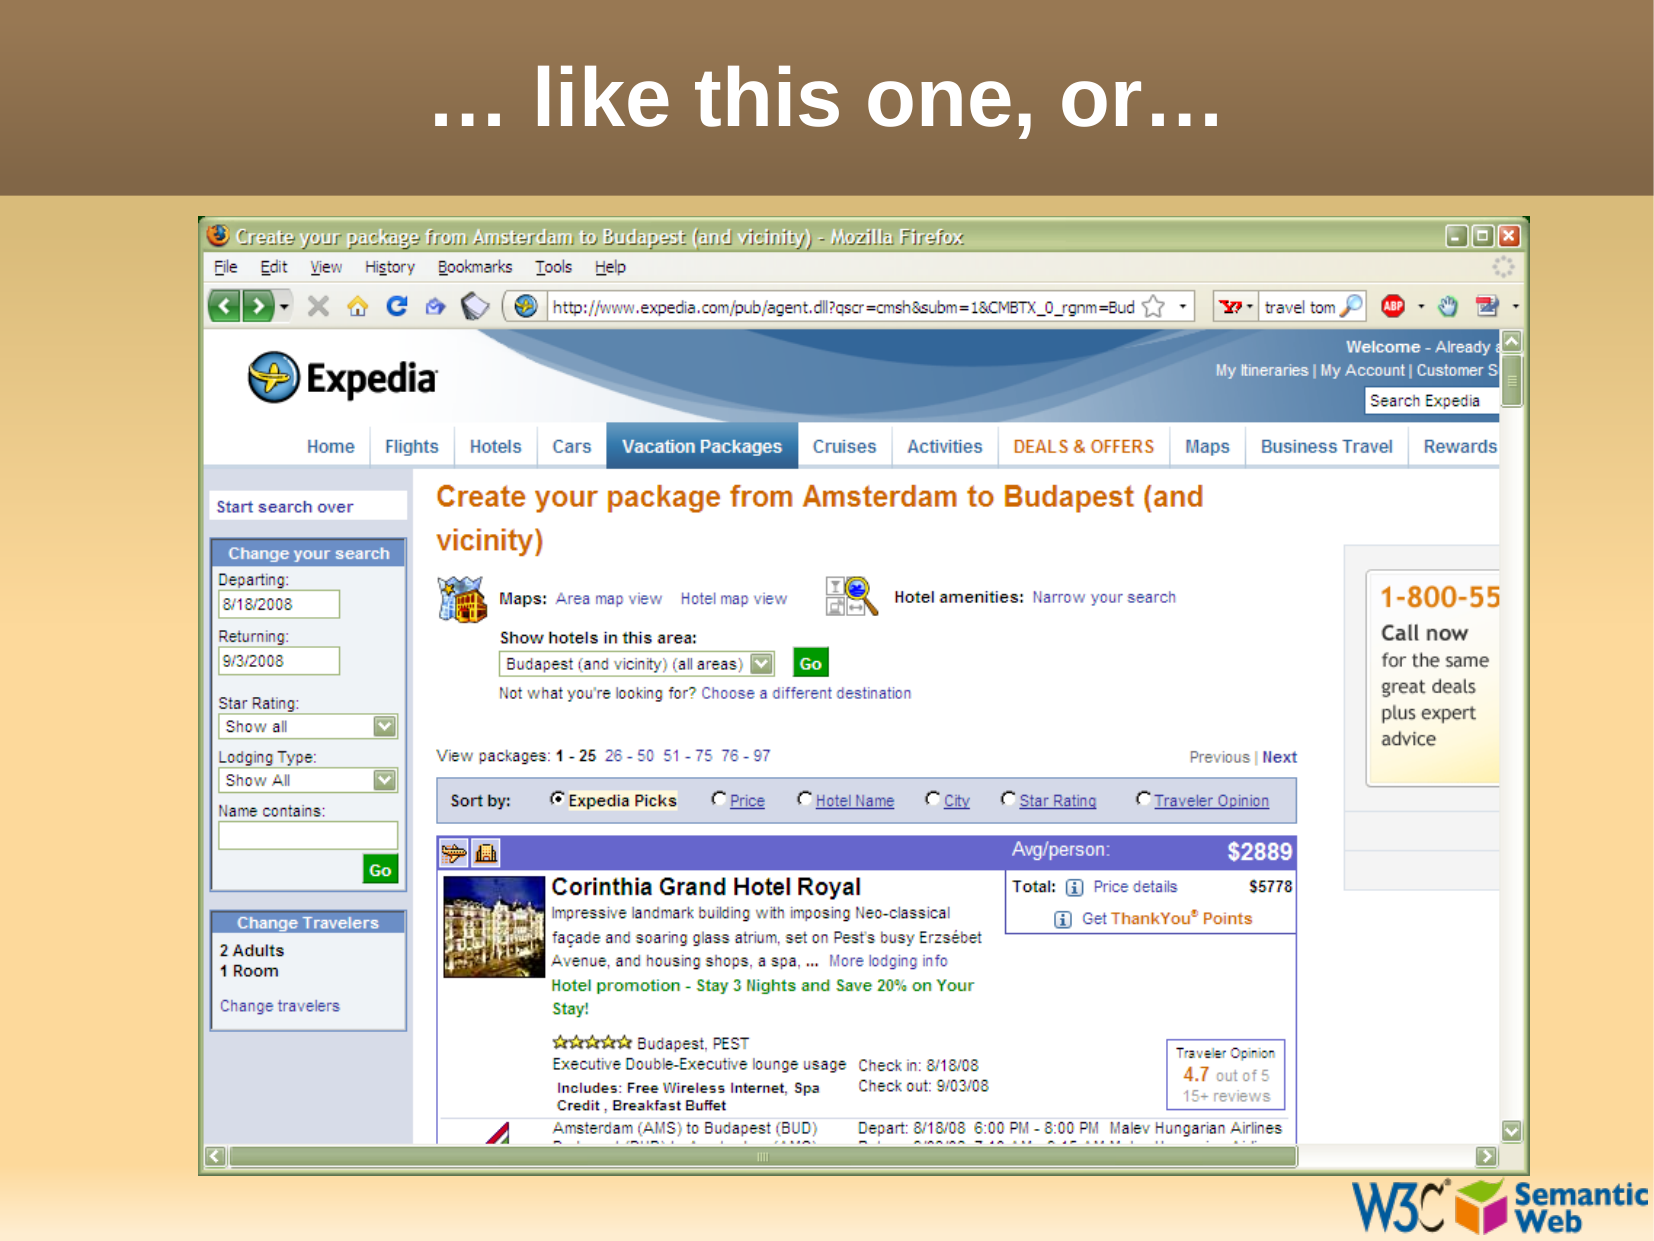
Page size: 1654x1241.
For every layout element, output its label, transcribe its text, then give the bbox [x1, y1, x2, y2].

picture [0, 196, 1654, 1241]
title … like this one, or… [0, 0, 1654, 196]
